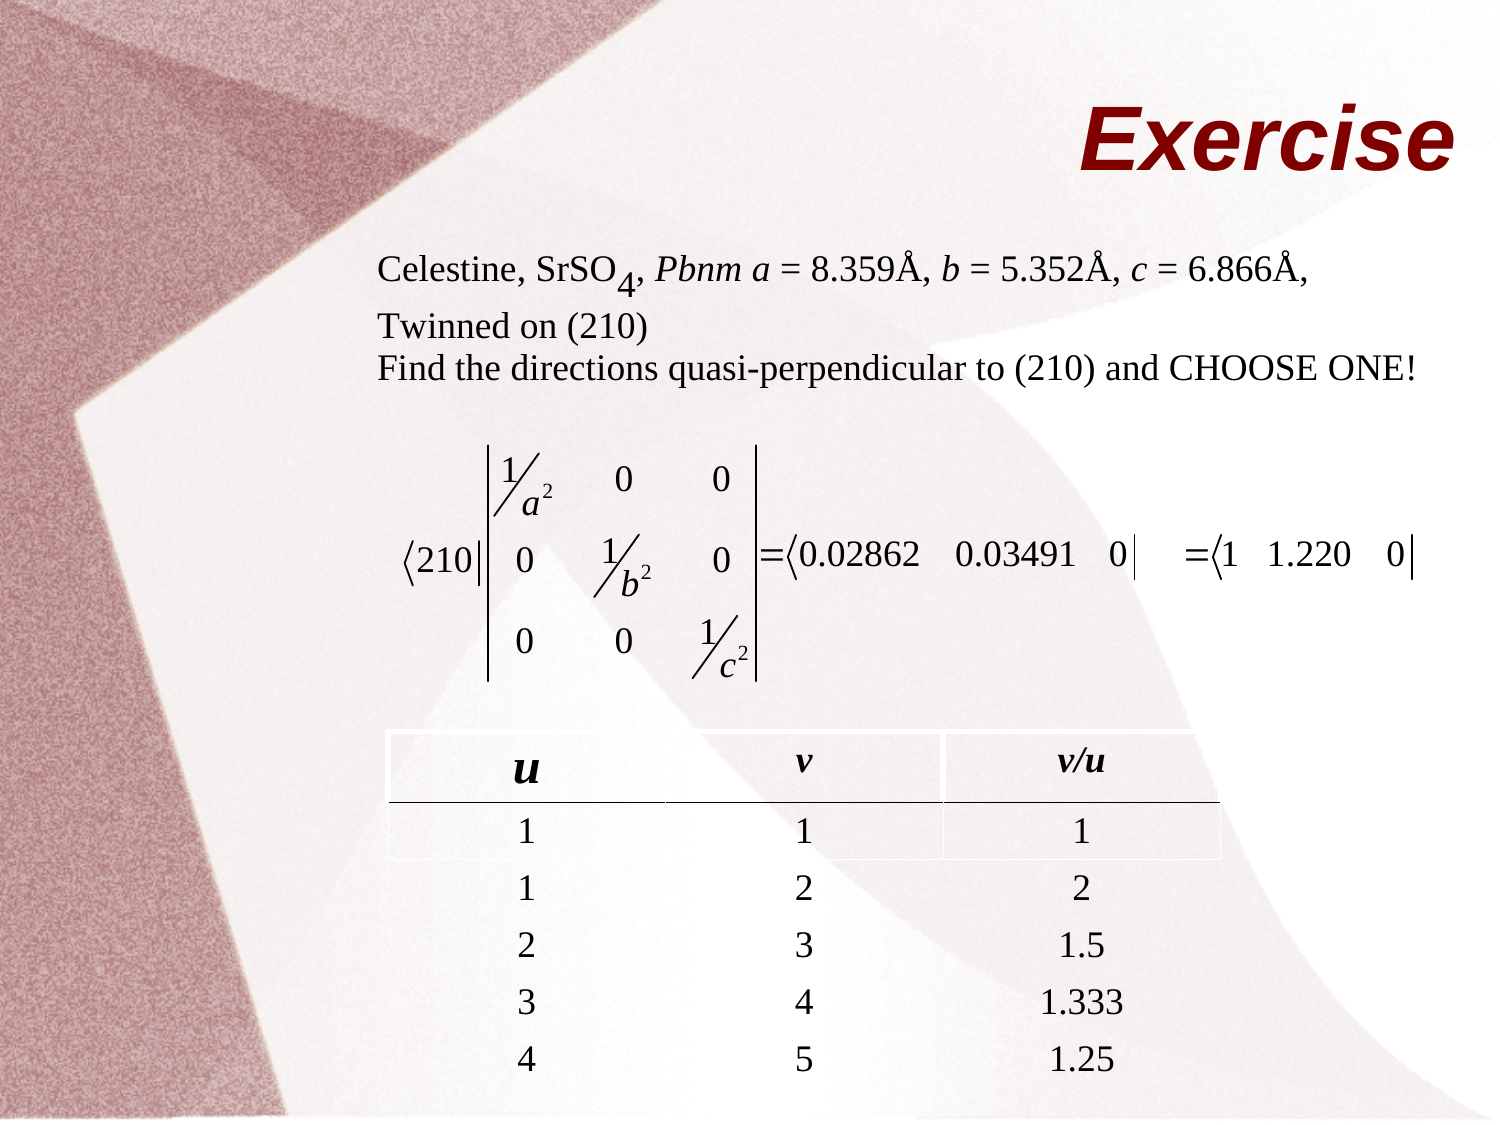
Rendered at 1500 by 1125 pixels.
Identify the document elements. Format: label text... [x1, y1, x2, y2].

table_header u [391, 734, 663, 802]
table_cell 3 [388, 973, 665, 1030]
picture [0, 0, 1500, 1125]
chart [1176, 525, 1421, 589]
table_cell 2 [943, 860, 1221, 916]
chart [397, 438, 1143, 688]
table_cell 2 [388, 916, 665, 973]
table_cell 4 [388, 1030, 665, 1087]
title Exercise [541, 52, 1458, 226]
table_cell 4 [665, 973, 943, 1030]
table_cell 1.25 [943, 1030, 1221, 1087]
table_header v/u [946, 734, 1218, 802]
table_cell 1 [388, 860, 665, 916]
table_cell 2 [665, 860, 943, 916]
table_cell 1.333 [943, 973, 1221, 1030]
table_cell 3 [665, 916, 943, 973]
table_header v [668, 734, 940, 802]
table_cell 5 [665, 1030, 943, 1087]
table_cell 1 [666, 803, 943, 859]
table_cell 1 [389, 803, 665, 859]
table_cell 1 [944, 803, 1220, 859]
text_box Celestine, SrSO4, Pbnm a = 8.359Å, b = 5.352Å, c = 6.866Å, Twinned on (210) Find the directions quasi-perpendicular to (210) and CHOOSE ONE! [362, 240, 1443, 441]
table_cell 1.5 [943, 916, 1221, 973]
